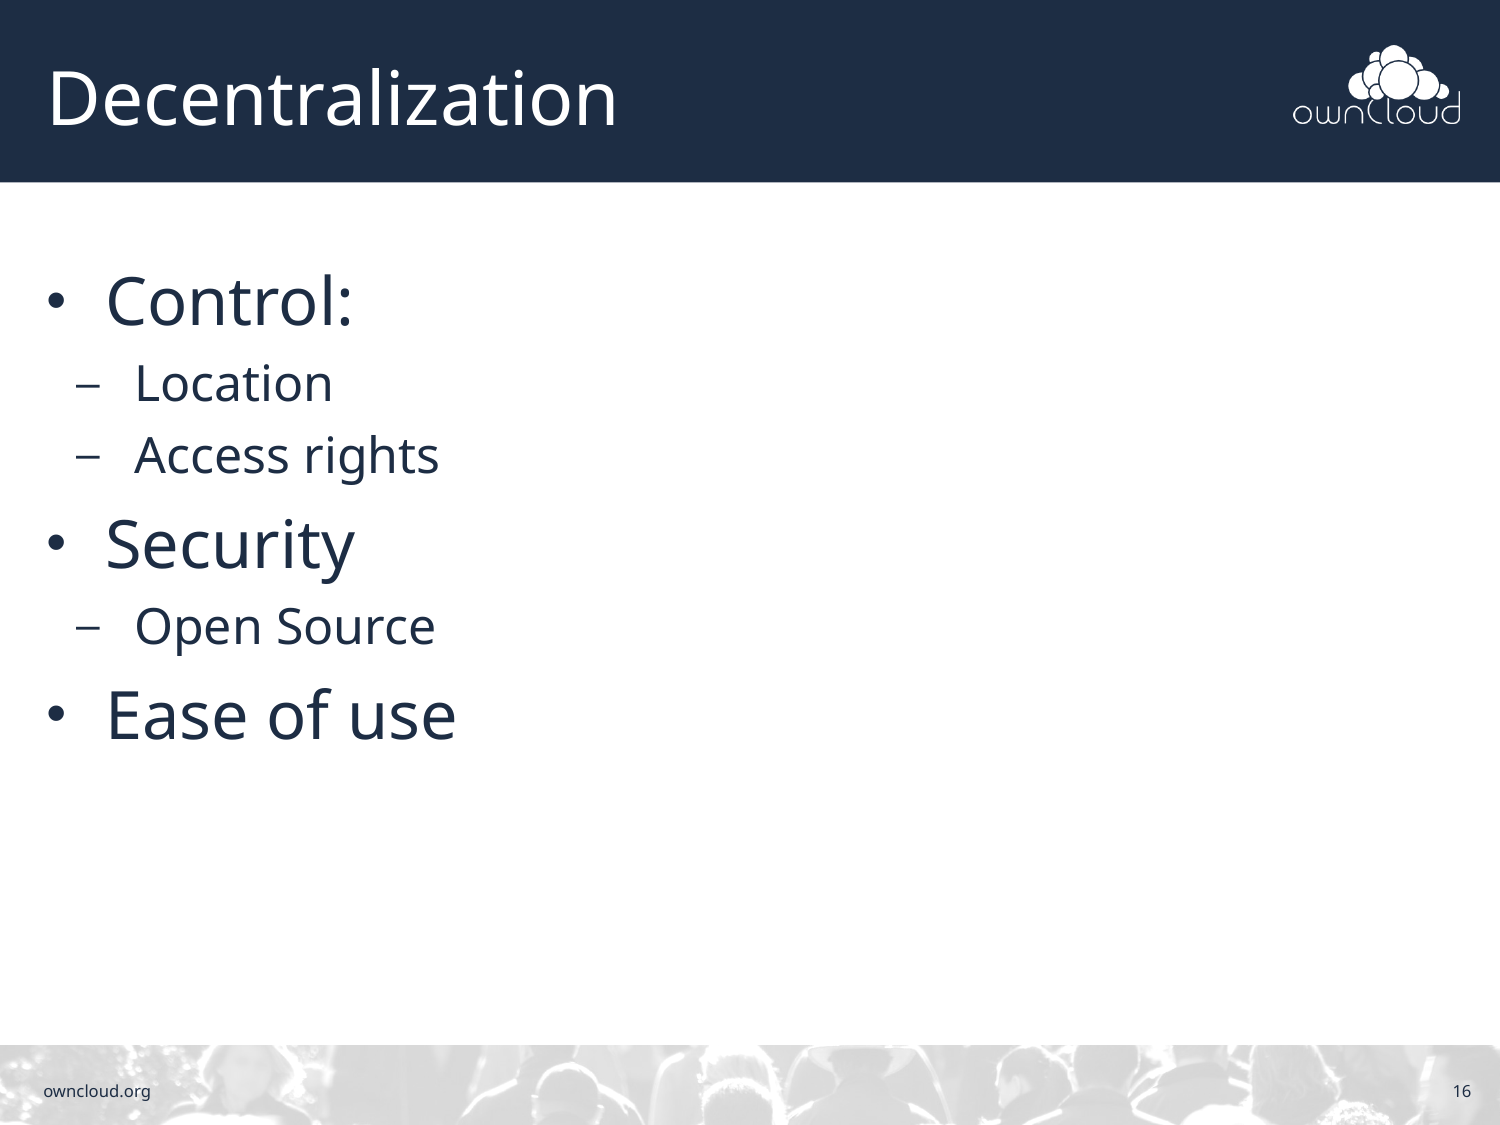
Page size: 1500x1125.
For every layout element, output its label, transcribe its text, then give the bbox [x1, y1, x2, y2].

list Control: Location Access rights Security Open Source Ease of use [46, 254, 1465, 1026]
picture [1293, 45, 1460, 124]
picture [0, 1045, 1500, 1125]
title Decentralization [46, 5, 1258, 187]
